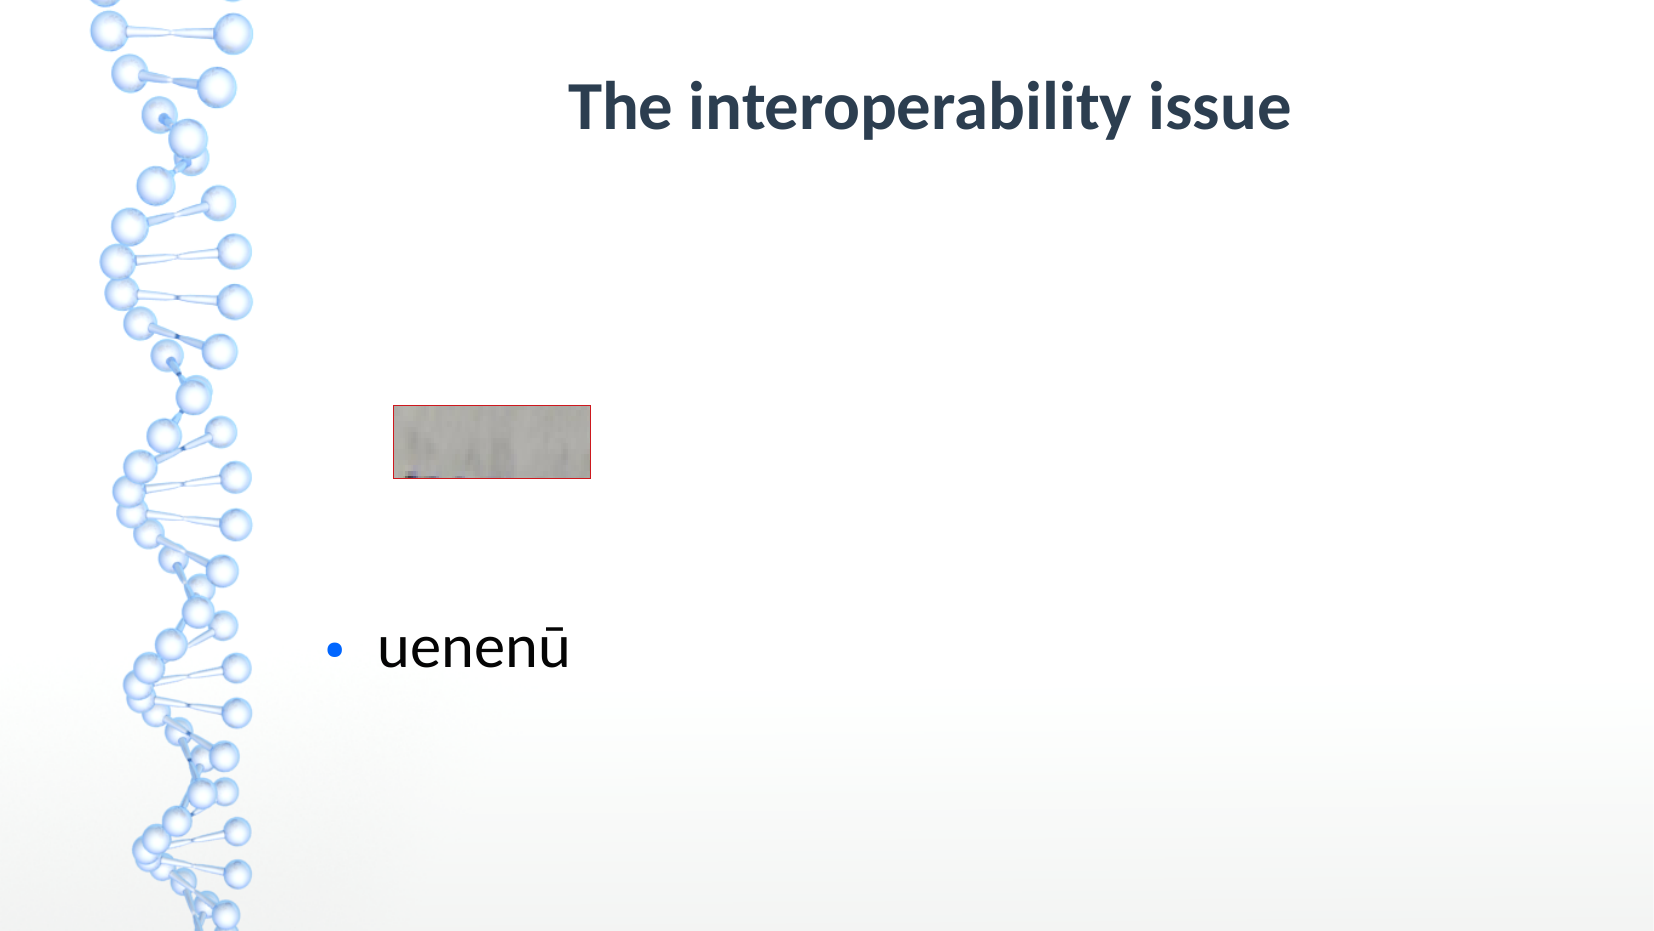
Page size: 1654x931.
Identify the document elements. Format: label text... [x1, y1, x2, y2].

list uenenū [307, 620, 626, 703]
title The interoperability issue [265, 35, 1595, 189]
picture [0, 0, 1654, 931]
